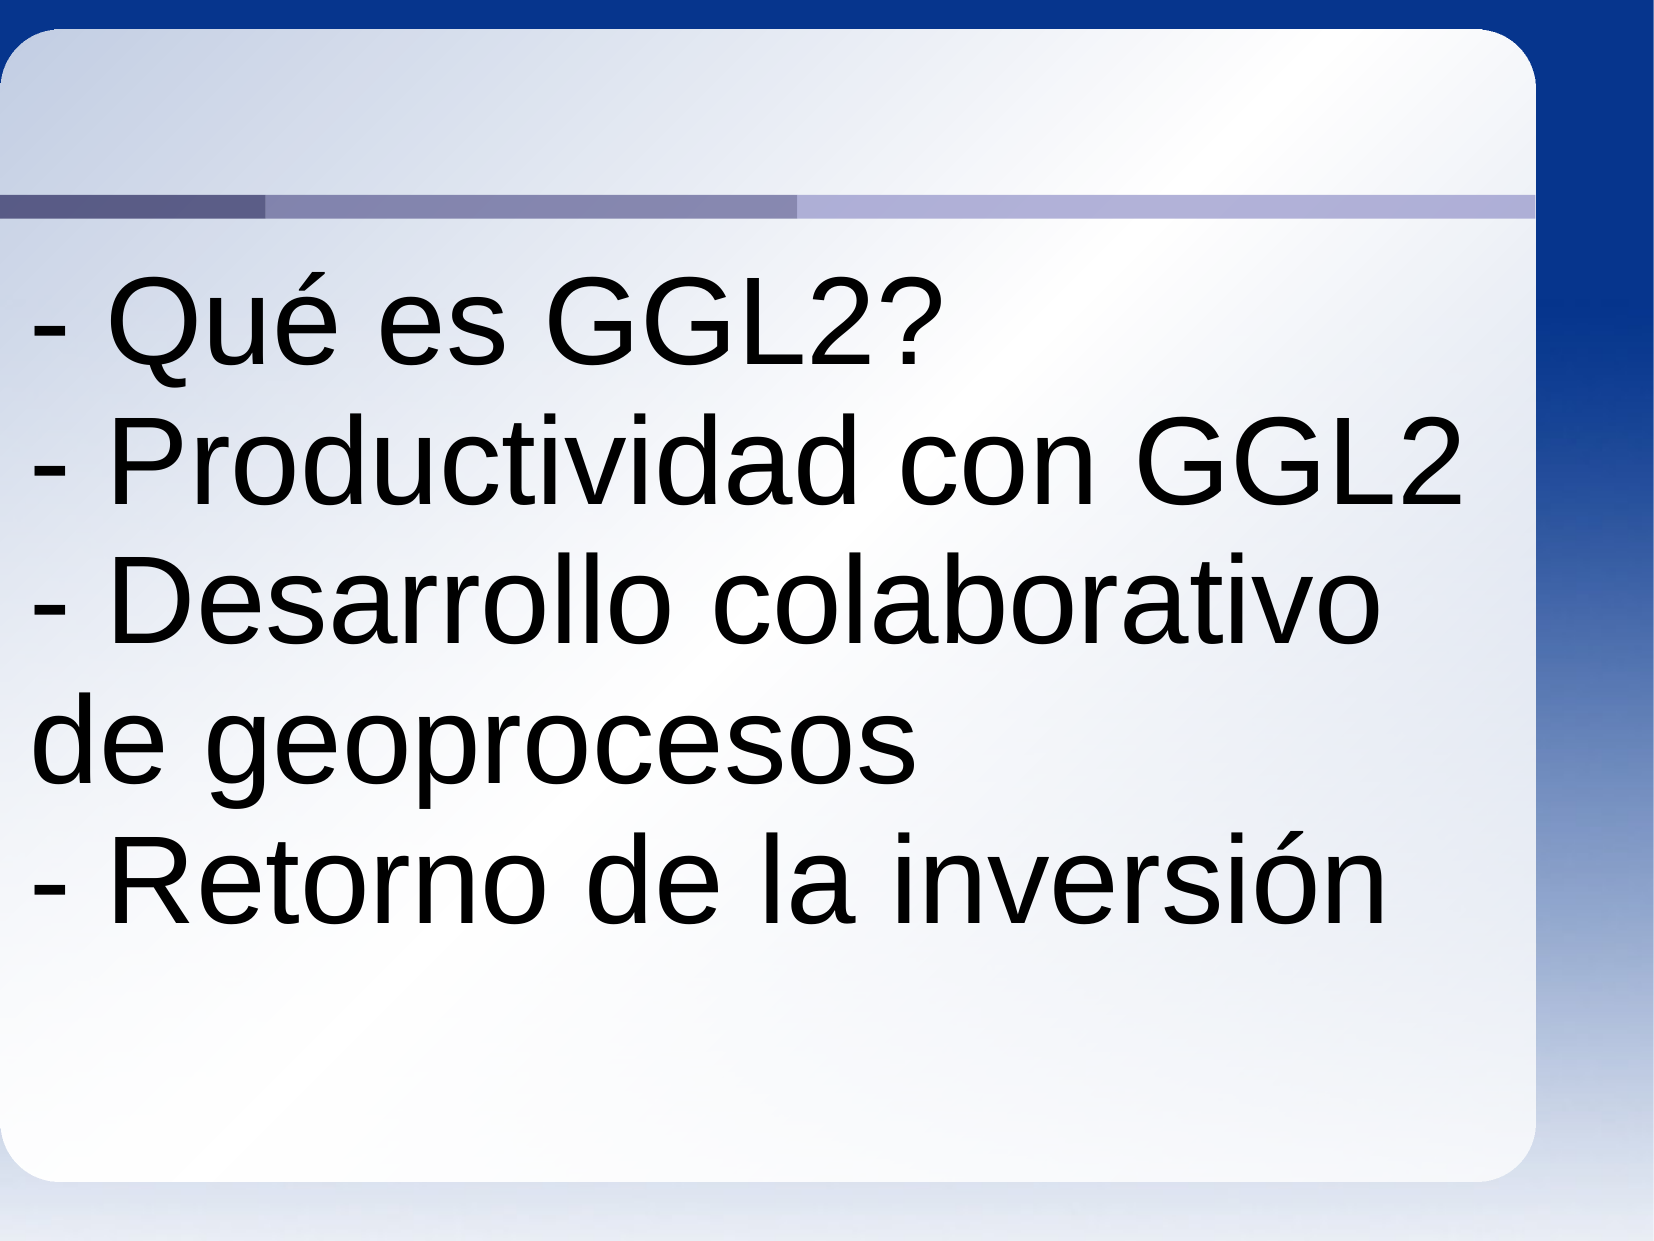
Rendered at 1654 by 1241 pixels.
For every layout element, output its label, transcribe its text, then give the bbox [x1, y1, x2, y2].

subtitle - Qué es GGL2? - Productividad con GGL2 - Desarrollo colaborativo de geoprocesos - Retorno de la inversión [29, 49, 1506, 1152]
picture [0, 0, 1654, 1241]
